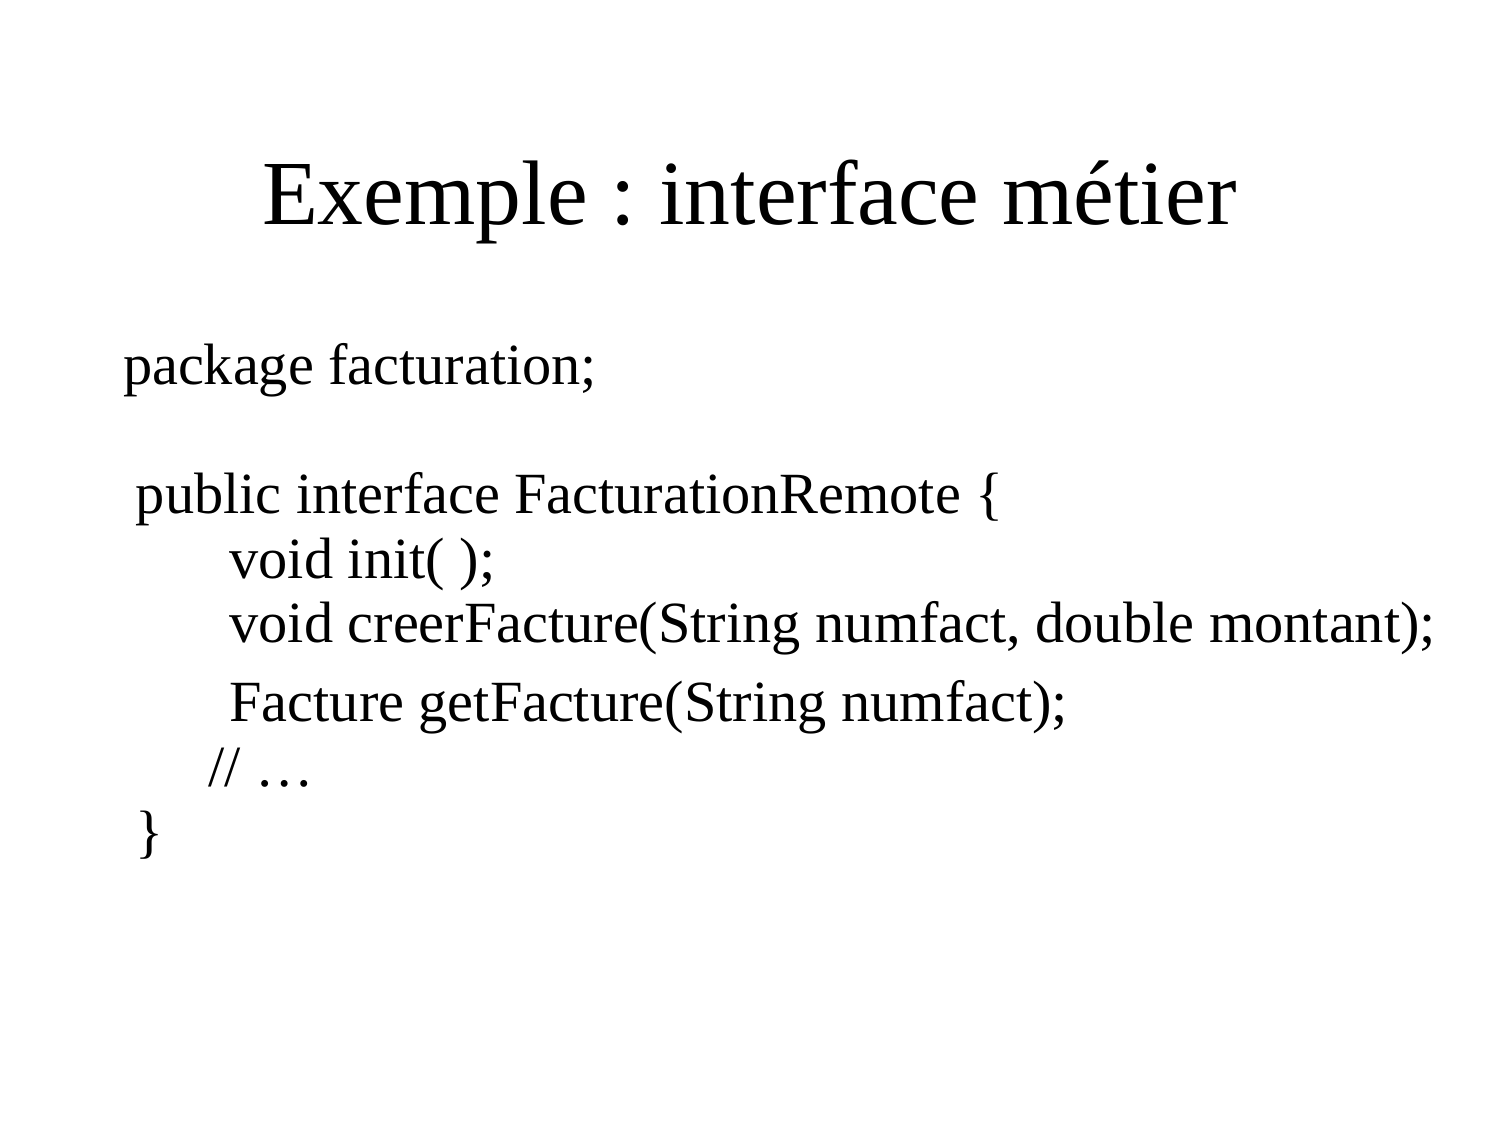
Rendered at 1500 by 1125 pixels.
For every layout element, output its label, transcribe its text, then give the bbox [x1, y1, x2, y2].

title Exemple : interface métier [112, 99, 1388, 288]
list package facturation; public interface FacturationRemote { void init( ); void creerFacture(String numfact, double montant); Facture getFacture(String numfact); // … } [64, 324, 1471, 1001]
